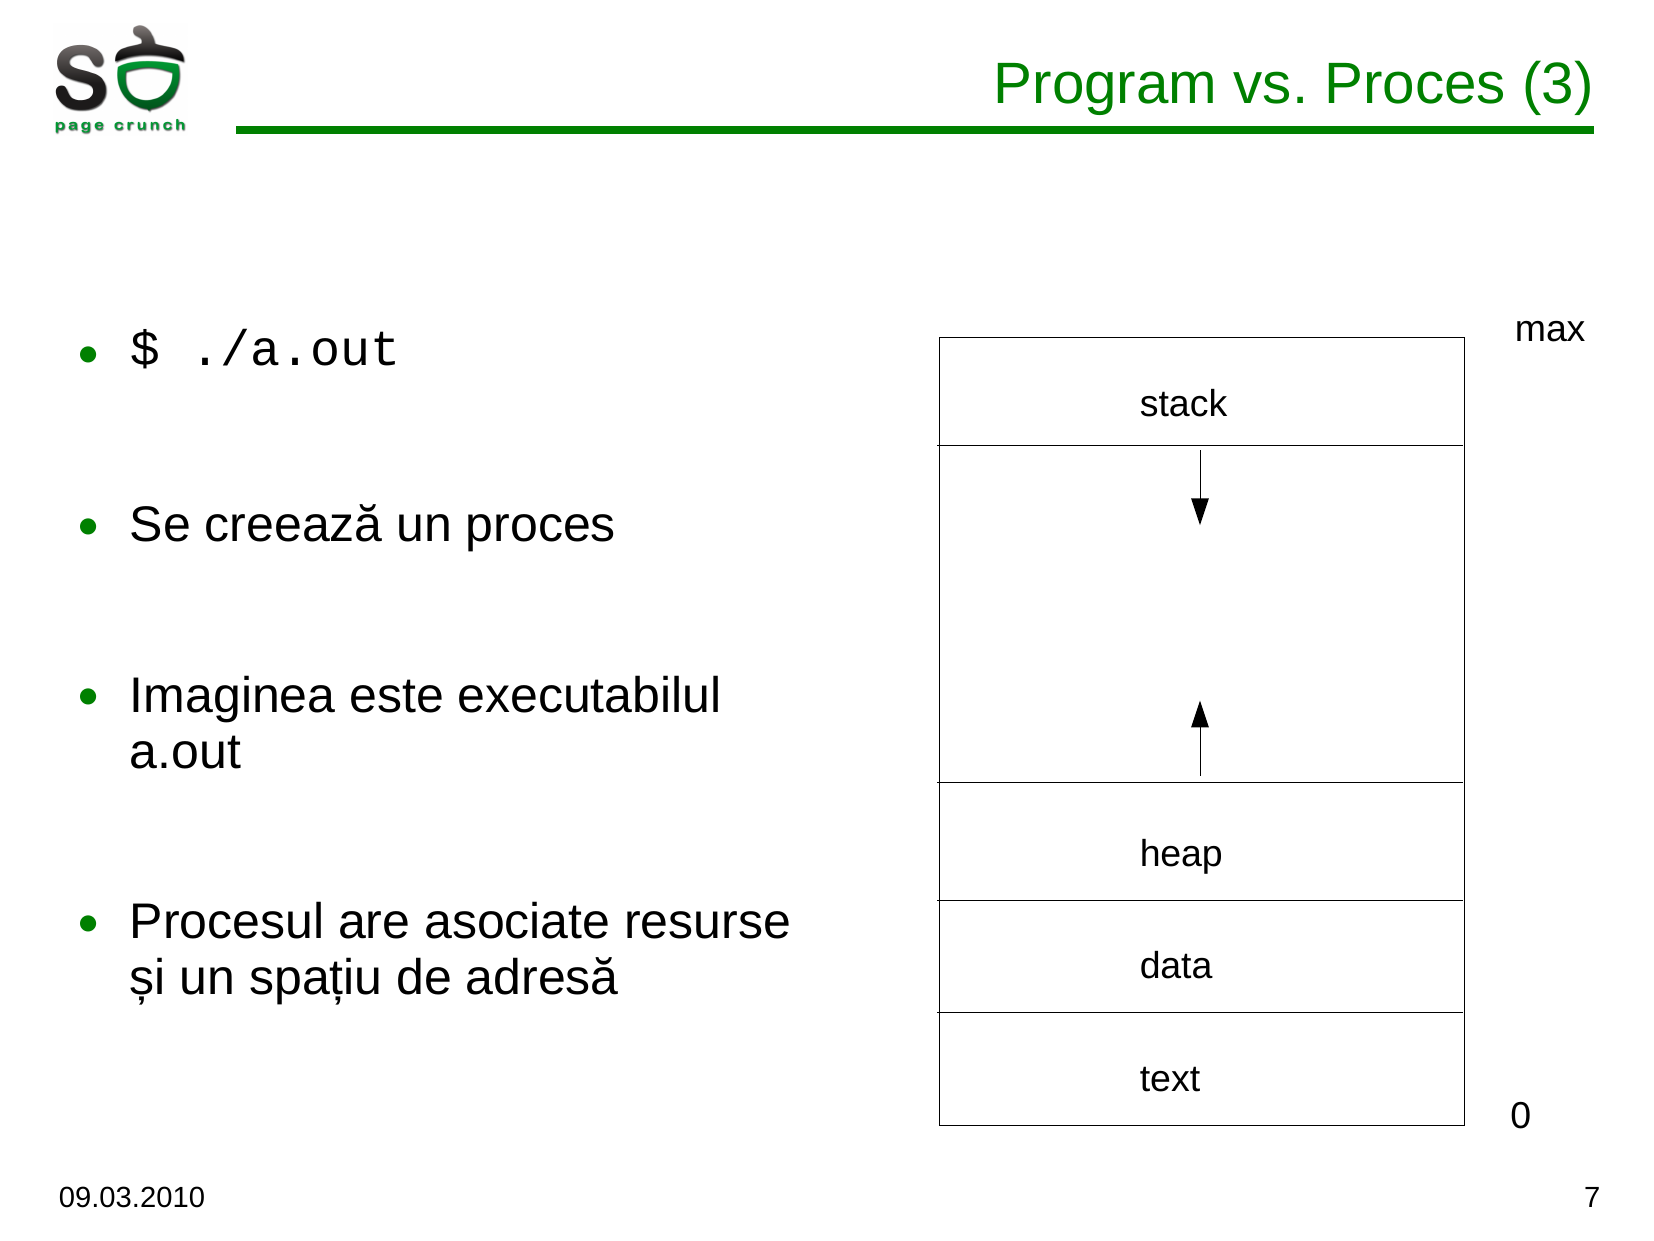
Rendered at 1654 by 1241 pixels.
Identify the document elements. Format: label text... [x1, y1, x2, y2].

text_box text [1125, 1050, 1276, 1107]
text_box data [1125, 937, 1276, 995]
text_box stack [1125, 375, 1313, 432]
text_box max [1500, 300, 1613, 357]
text_box [939, 337, 1465, 1126]
text_box 0 [1495, 1087, 1547, 1145]
picture [53, 23, 188, 136]
list $ ./a.out Se creează un proces Imaginea este executabilul a.out Procesul are asociate resurse și un spațiu de adresă [59, 177, 809, 1152]
title Program vs. Proces (3) [236, 49, 1595, 119]
text_box heap [1125, 825, 1276, 882]
